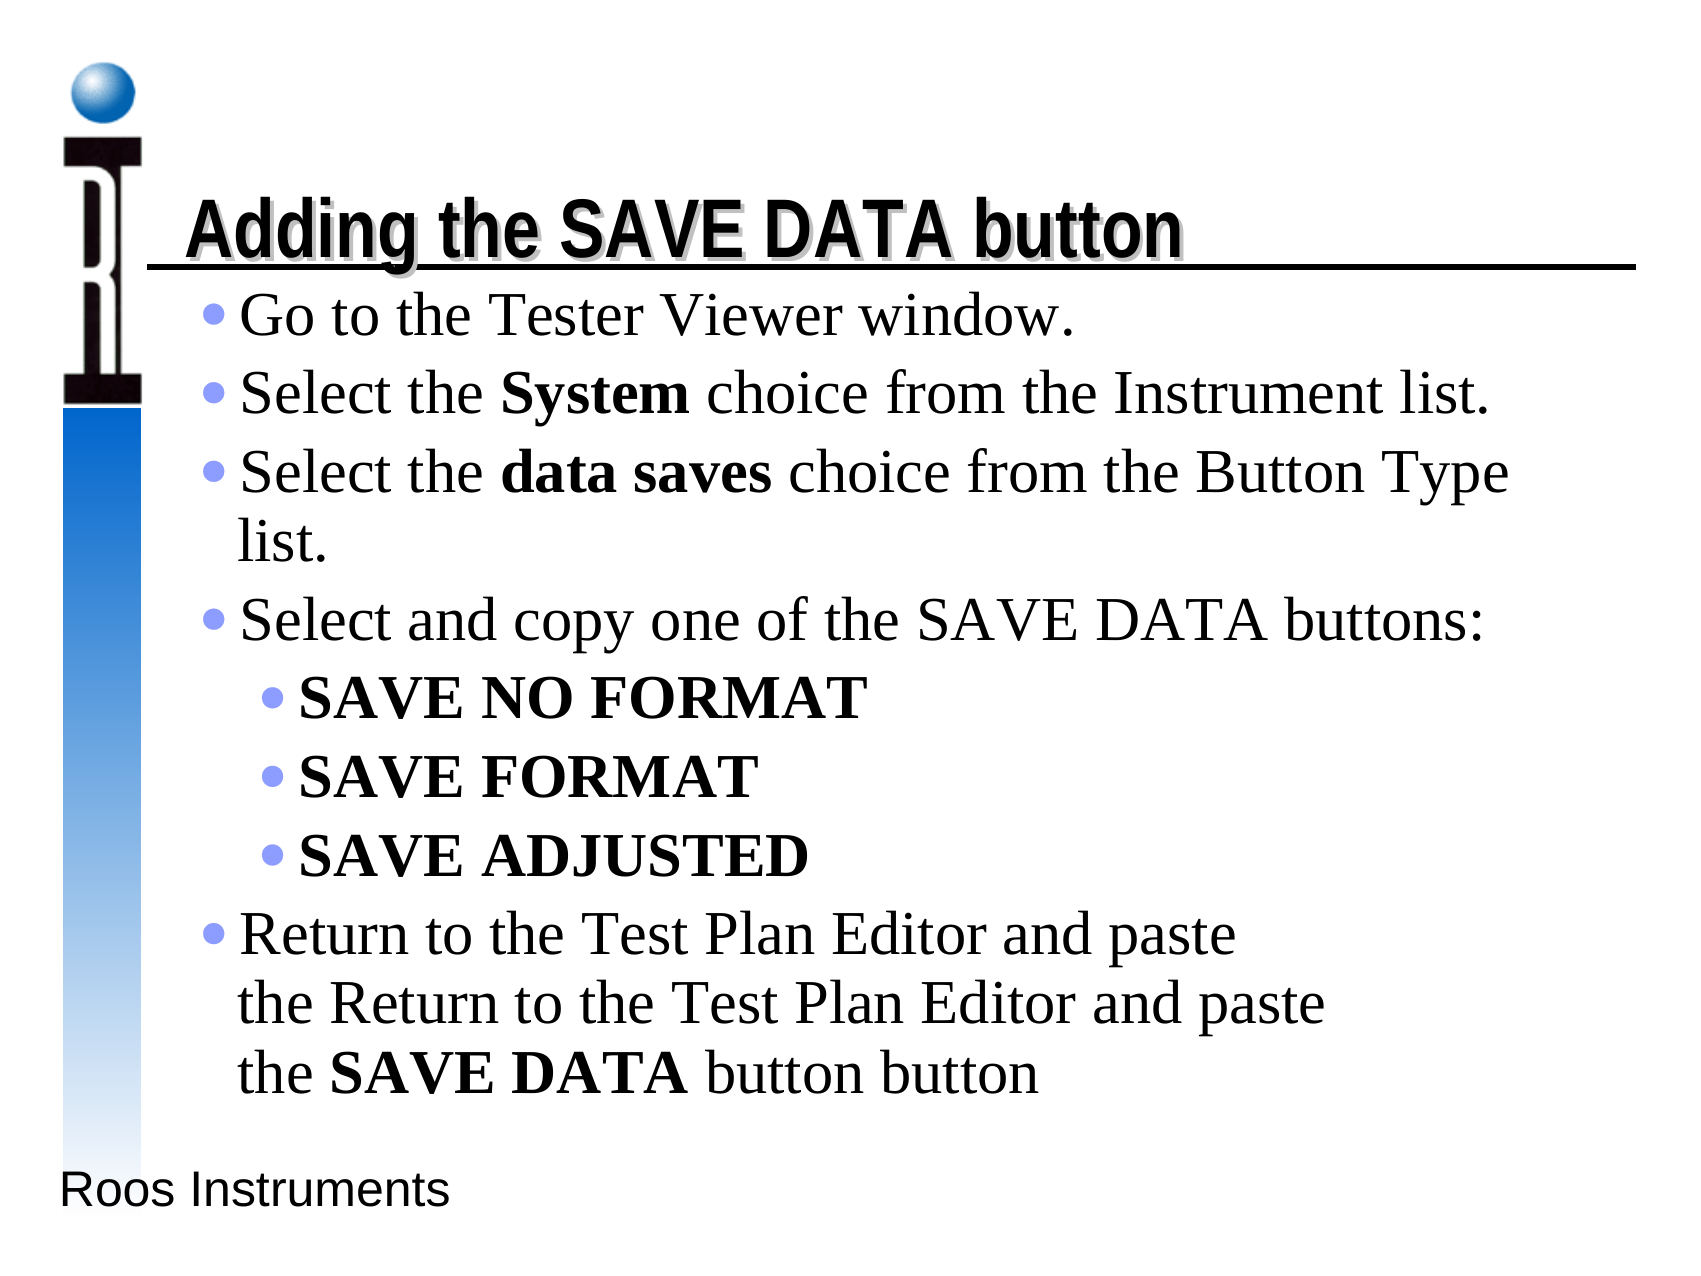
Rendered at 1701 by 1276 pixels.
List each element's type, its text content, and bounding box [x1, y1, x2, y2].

text_box Adding the SAVE DATA button [184, 92, 1539, 274]
text_box Go to the Tester Viewer window. Select the System choice from the Instrument list. Select the data saves choice from the Button Type list. Select and copy one of the SAVE DATA buttons: SAVE NO FORMAT SAVE FORMAT SAVE ADJUSTED Return to the Test Plan Editor and paste the Return to the Test Plan Editor and paste the SAVE DATA button button [187, 279, 1545, 1126]
picture [59, 58, 147, 411]
